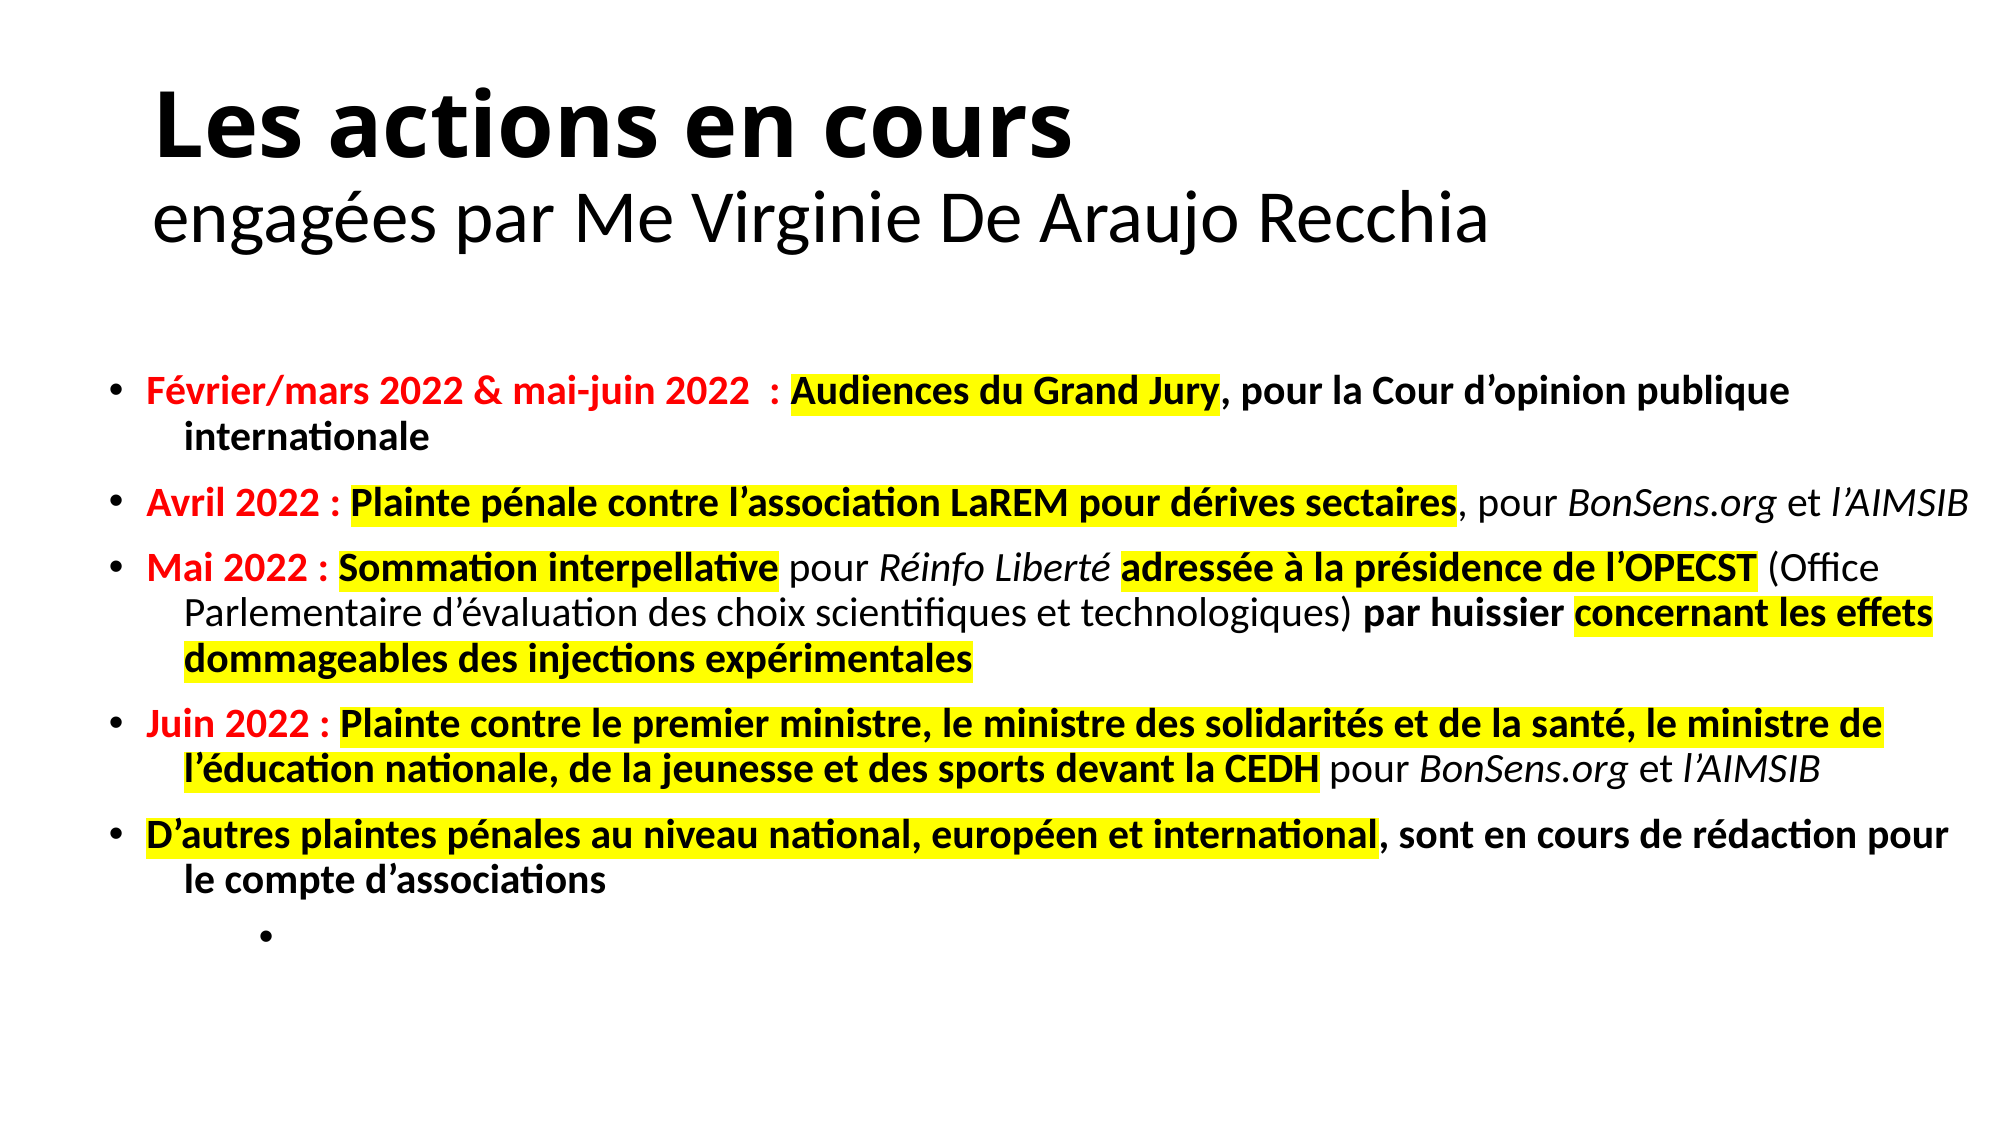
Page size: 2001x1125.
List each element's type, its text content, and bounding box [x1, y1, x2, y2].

title Les actions en cours engagées par Me Virginie De Araujo Recchia [137, 59, 1863, 278]
list Février/mars 2022 & mai-juin 2022 : Audiences du Grand Jury, pour la Cour d’opinion publique internationale Avril 2022 : Plainte pénale contre l’association LaREM pour dérives sectaires, pour BonSens.org et l’AIMSIB Mai 2022 : Sommation interpellative pour Réinfo Liberté adressée à la présidence de l’OPECST (Office Parlementaire d’évaluation des choix scientifiques et technologiques) par huissier concernant les effets dommageables des injections expérimentales Juin 2022 : Plainte contre le premier ministre, le ministre des solidarités et de la santé, le ministre de l’éducation nationale, de la jeunesse et des sports devant la CEDH pour BonSens.org et l’AIMSIB D’autres plaintes pénales au niveau national, européen et international, sont en cours de rédaction pour le compte d’associations [93, 361, 2000, 939]
